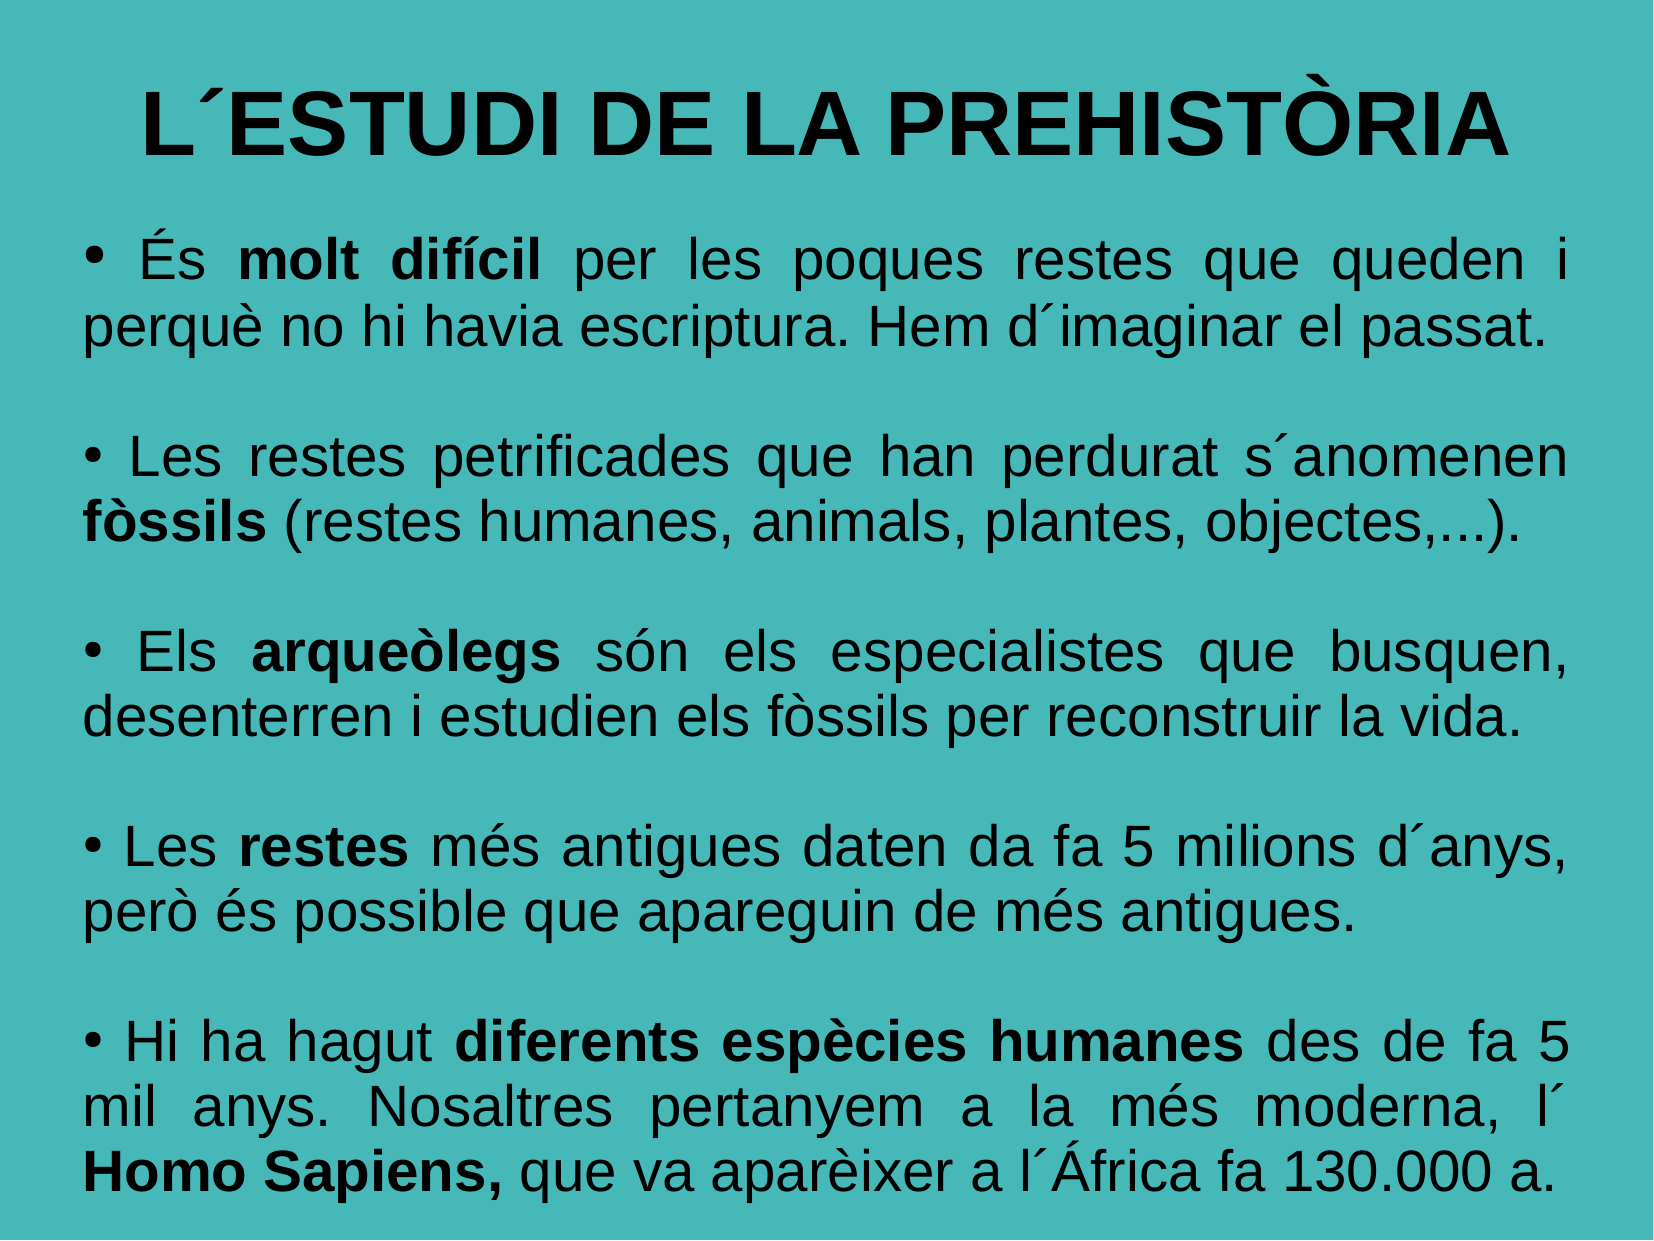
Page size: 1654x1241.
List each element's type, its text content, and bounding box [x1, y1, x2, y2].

subtitle És molt difícil per les poques restes que queden i perquè no hi havia escriptura. Hem d´imaginar el passat. Les restes petrificades que han perdurat s´anomenen fòssils (restes humanes, animals, plantes, objectes,...). Els arqueòlegs són els especialistes que busquen, desenterren i estudien els fòssils per reconstruir la vida. Les restes més antigues daten da fa 5 milions d´anys, però és possible que apareguin de més antigues. Hi ha hagut diferents espècies humanes des de fa 5 mil anys. Nosaltres pertanyem a la més moderna, l´ Homo Sapiens, que va aparèixer a l´África fa 130.000 a. [82, 216, 1571, 1207]
title L´ESTUDI DE LA PREHISTÒRIA [82, 27, 1571, 216]
